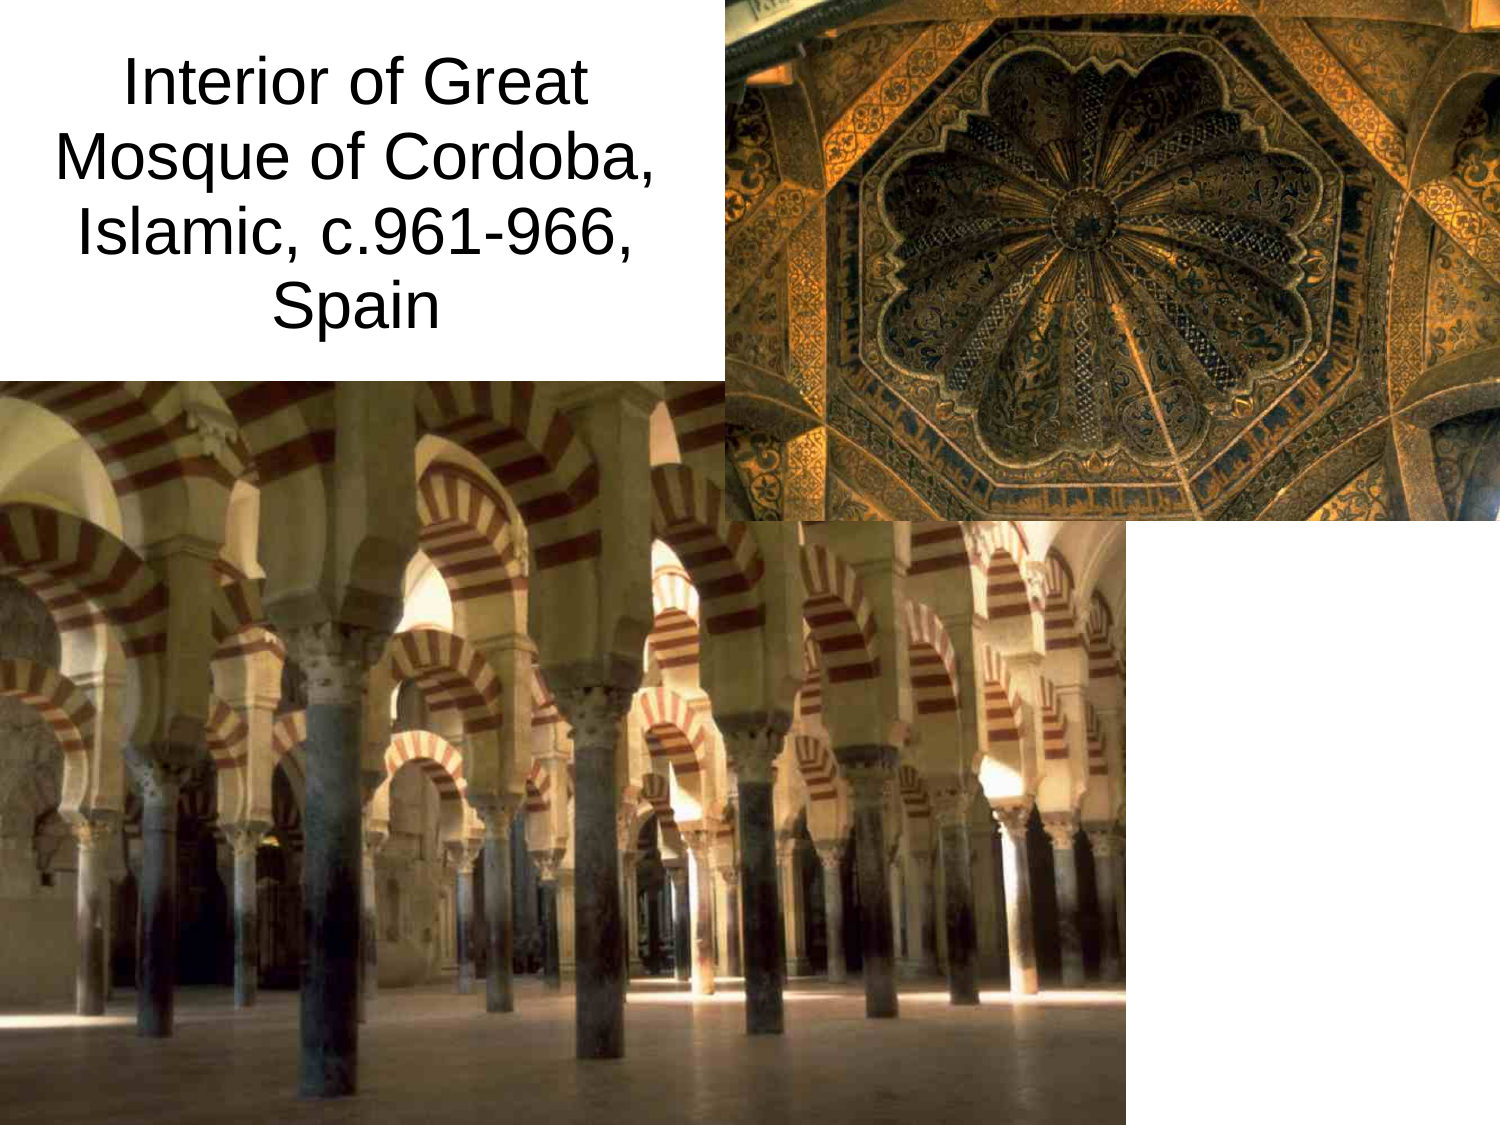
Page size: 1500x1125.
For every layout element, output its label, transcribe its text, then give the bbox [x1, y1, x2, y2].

title Interior of Great Mosque of Cordoba, Islamic, c.961-966, Spain [0, 12, 713, 376]
picture [0, 0, 1500, 1125]
